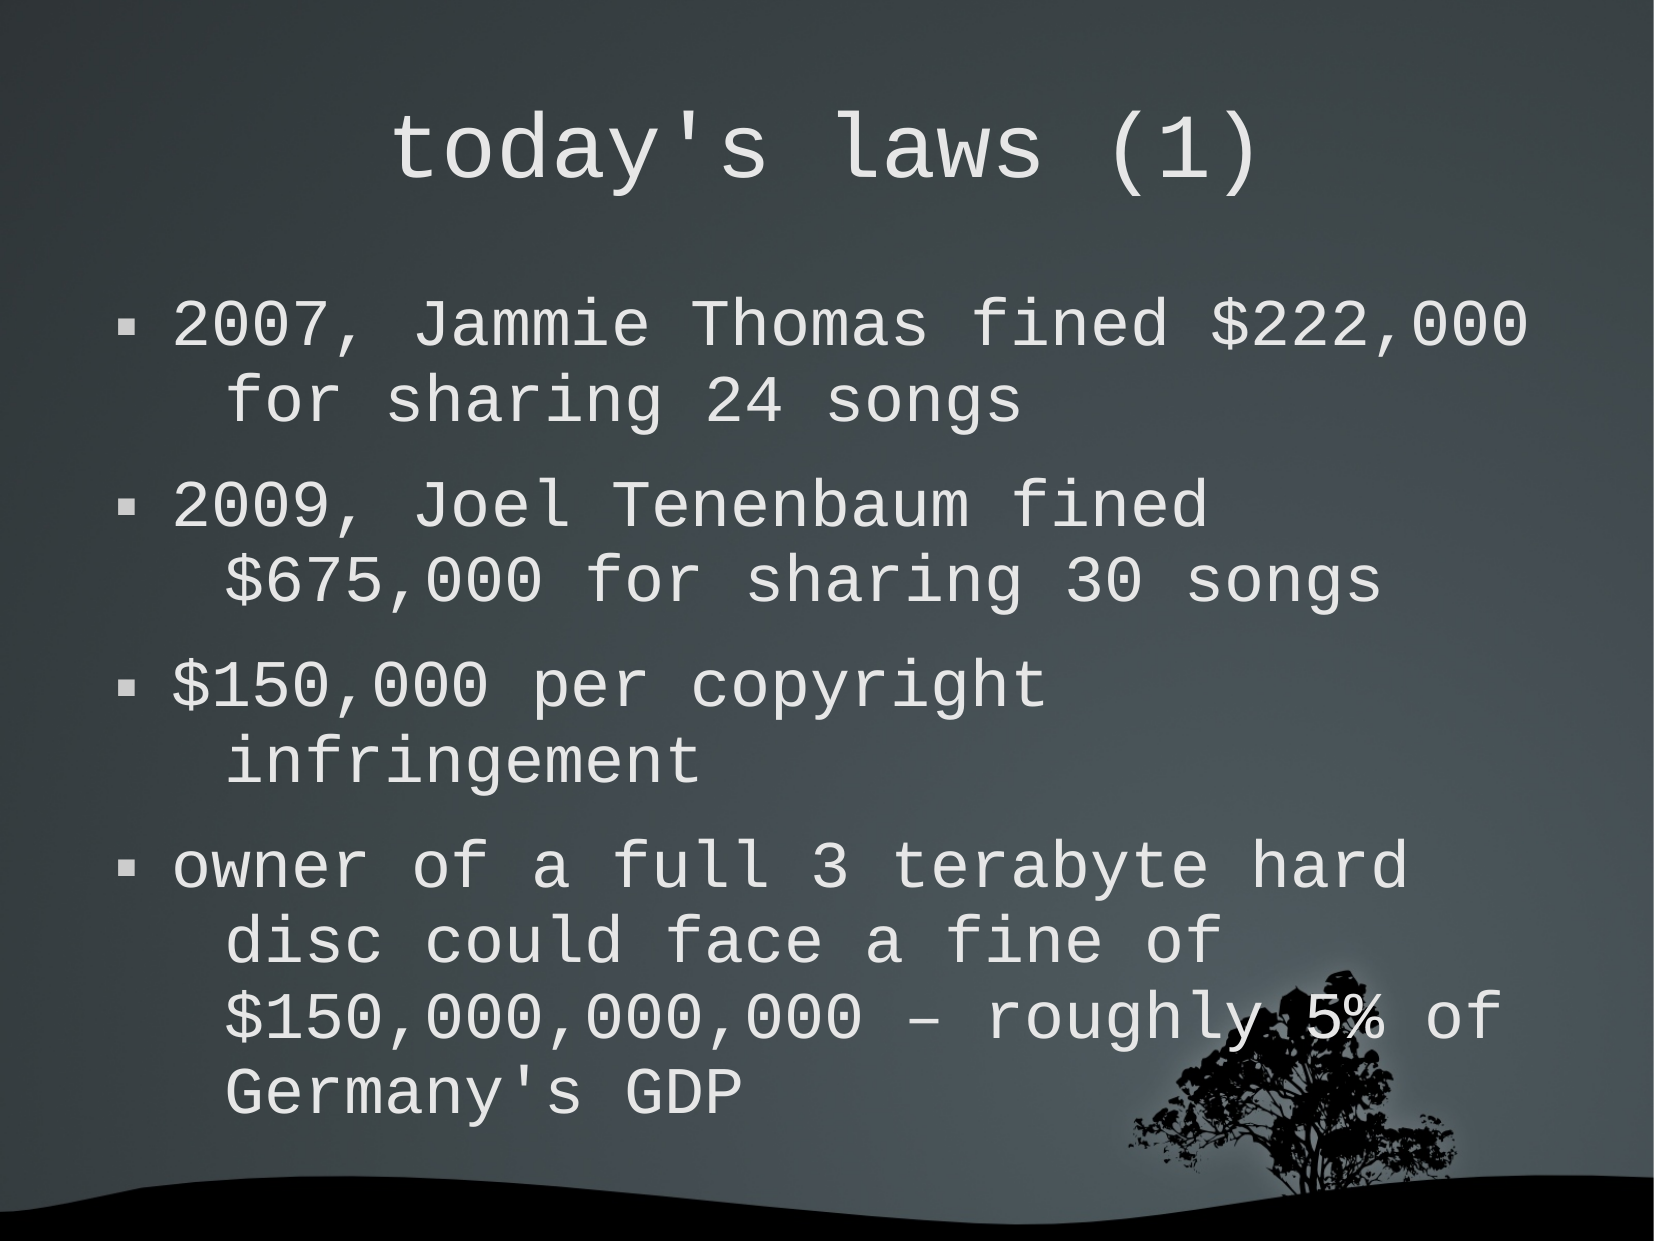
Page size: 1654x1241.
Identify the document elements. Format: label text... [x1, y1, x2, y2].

picture [0, 0, 1654, 1241]
list 2007, Jammie Thomas fined $222,000 for sharing 24 songs 2009, Joel Tenenbaum fined $675,000 for sharing 30 songs $150,000 per copyright infringement owner of a full 3 terabyte hard disc could face a fine of $150,000,000,000 – roughly 5% of Germany's GDP [82, 290, 1571, 1239]
title today's laws (1) [82, 49, 1571, 257]
